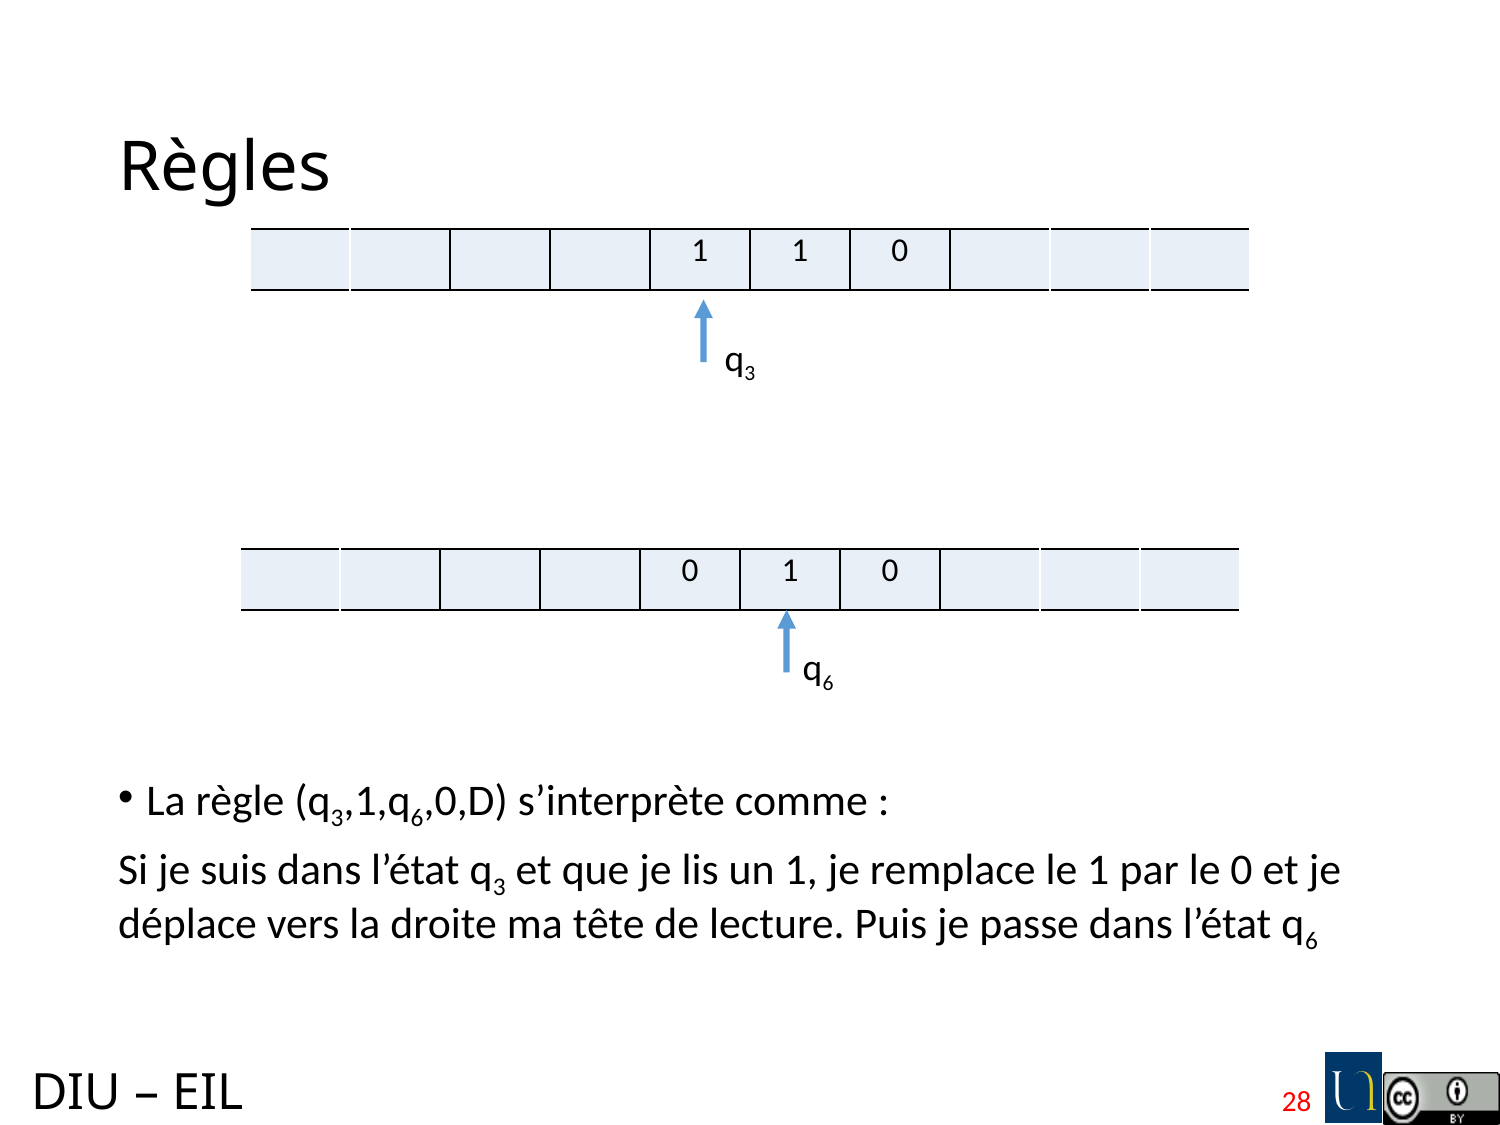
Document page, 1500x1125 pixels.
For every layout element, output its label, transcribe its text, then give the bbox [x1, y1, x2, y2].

table_header 1 [651, 230, 749, 289]
list La règle (q3,1,q6,0,D) s’interprète comme : Si je suis dans l’état q3 et que je lis un 1, je remplace le 1 par le 0 et je déplace vers la droite ma tête de lecture. Puis je passe dans l’état q6 [103, 633, 1397, 1014]
table_header [451, 230, 549, 289]
table_header [251, 230, 349, 289]
title Règles [103, 59, 1397, 278]
table_header [1141, 550, 1239, 609]
table_header 0 [851, 230, 949, 289]
text_box q3 [709, 326, 771, 393]
table_header 0 [641, 550, 739, 609]
table_header [441, 550, 539, 609]
table_header [951, 230, 1049, 289]
table_header [541, 550, 639, 609]
table_header [551, 230, 649, 289]
picture [1383, 1072, 1500, 1125]
table_header 1 [751, 230, 849, 289]
slide_number <numéro> [1240, 1070, 1327, 1125]
table_header [341, 550, 439, 609]
table_header [941, 550, 1039, 609]
table_header [1151, 230, 1249, 289]
table_header [1051, 230, 1149, 289]
picture [1325, 1052, 1382, 1123]
table_header [1041, 550, 1139, 609]
table_header [351, 230, 449, 289]
table_header 0 [841, 550, 939, 609]
text_box q6 [787, 635, 849, 702]
table_header [241, 550, 339, 609]
table_header 1 [741, 550, 839, 609]
